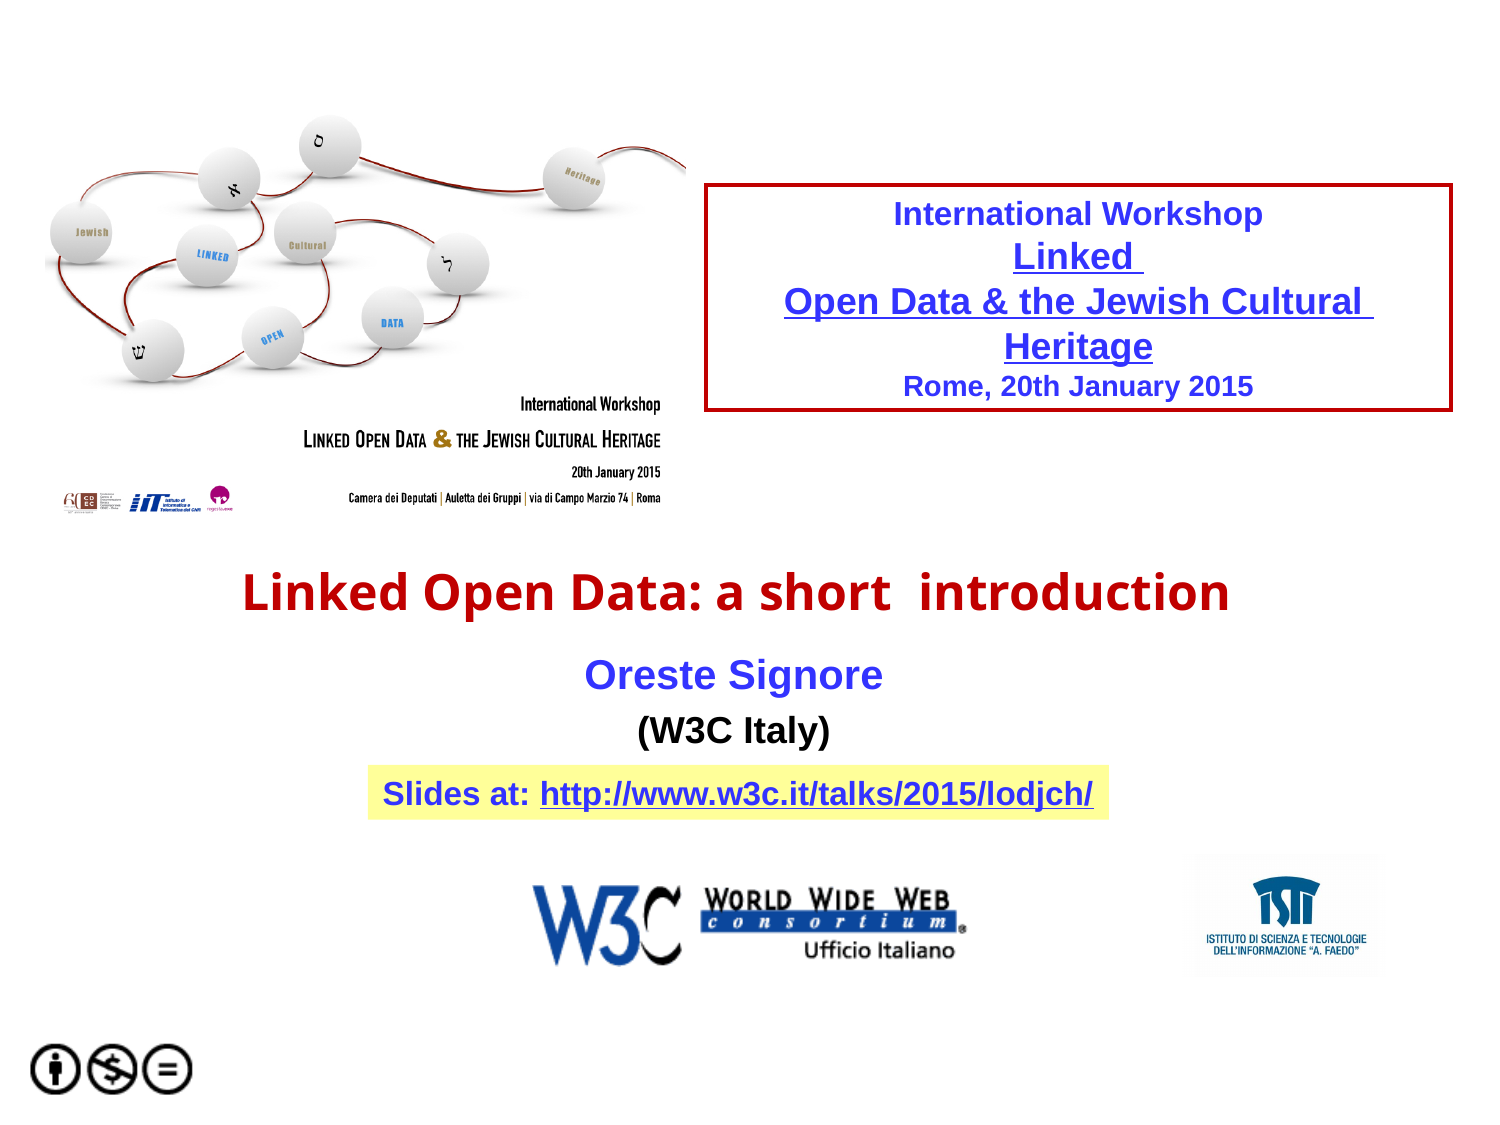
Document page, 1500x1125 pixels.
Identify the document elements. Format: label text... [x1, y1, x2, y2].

text_box International Workshop Linked Open Data & the Jewish Cultural Heritage Rome, 20th January 2015 [705, 185, 1452, 410]
picture [15, 1022, 205, 1106]
picture [1182, 854, 1386, 977]
text_box Linked Open Data: a short introduction [70, 553, 1404, 629]
text_box Oreste Signore (W3C Italy) [55, 640, 1412, 759]
text_box Slides at: http://www.w3c.it/talks/2015/lodjch/ [367, 764, 1109, 820]
picture [532, 885, 968, 967]
picture [45, 54, 686, 535]
